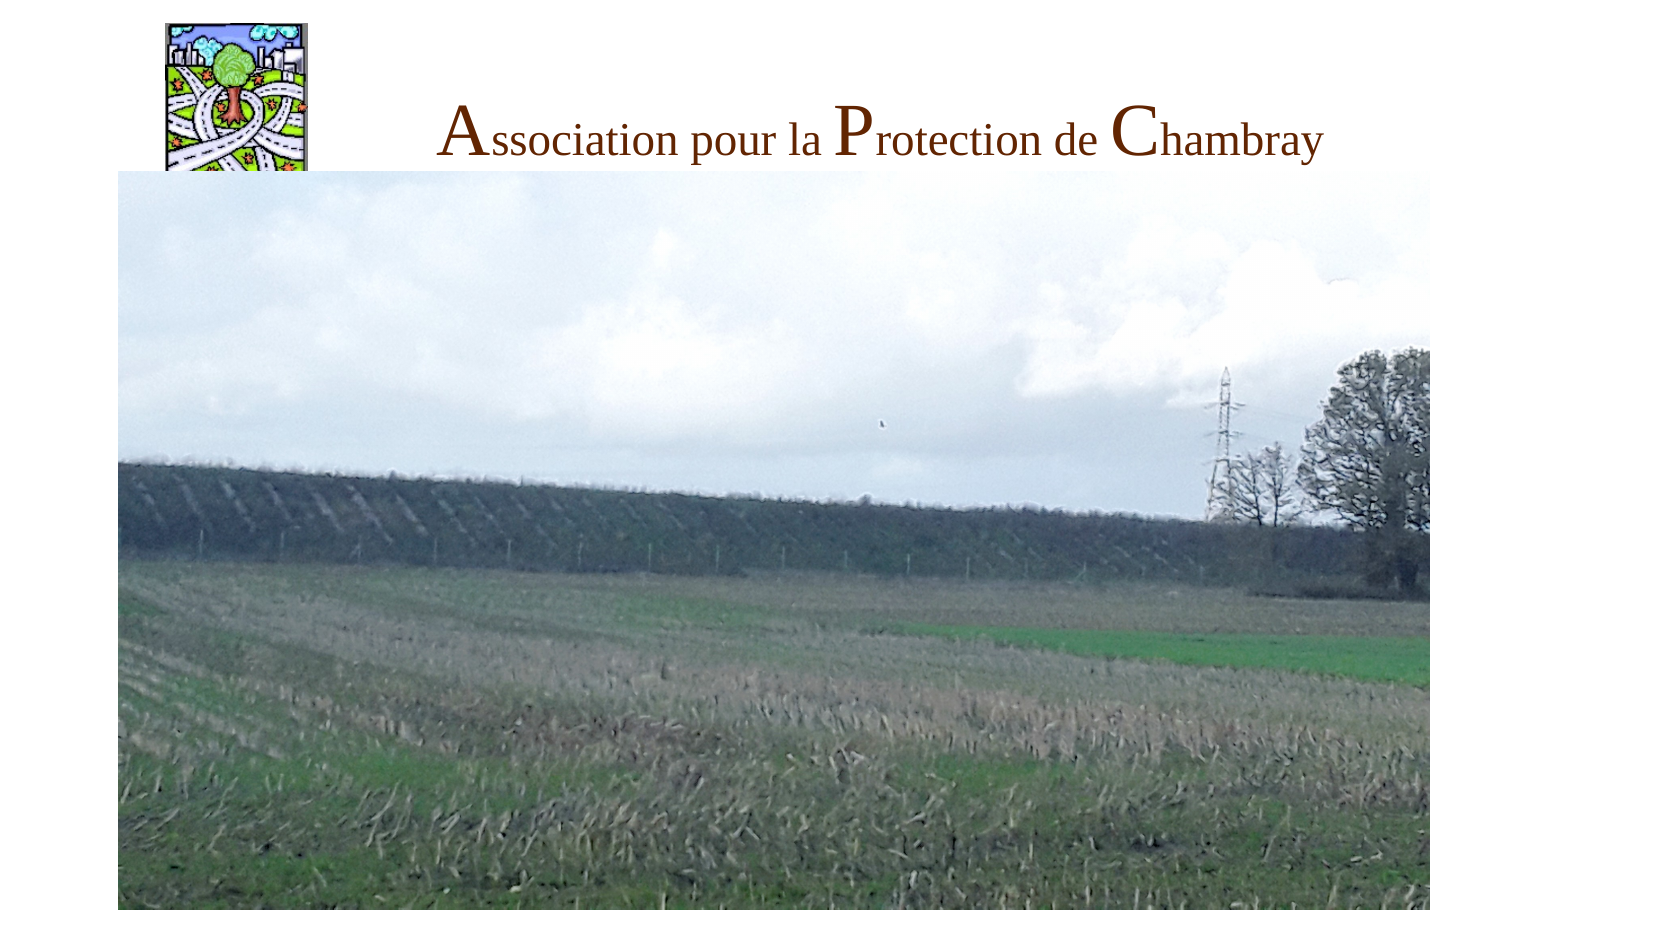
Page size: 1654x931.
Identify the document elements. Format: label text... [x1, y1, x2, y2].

text_box Association pour la Protection de Chambray [422, 81, 1446, 180]
picture [118, 23, 1430, 910]
